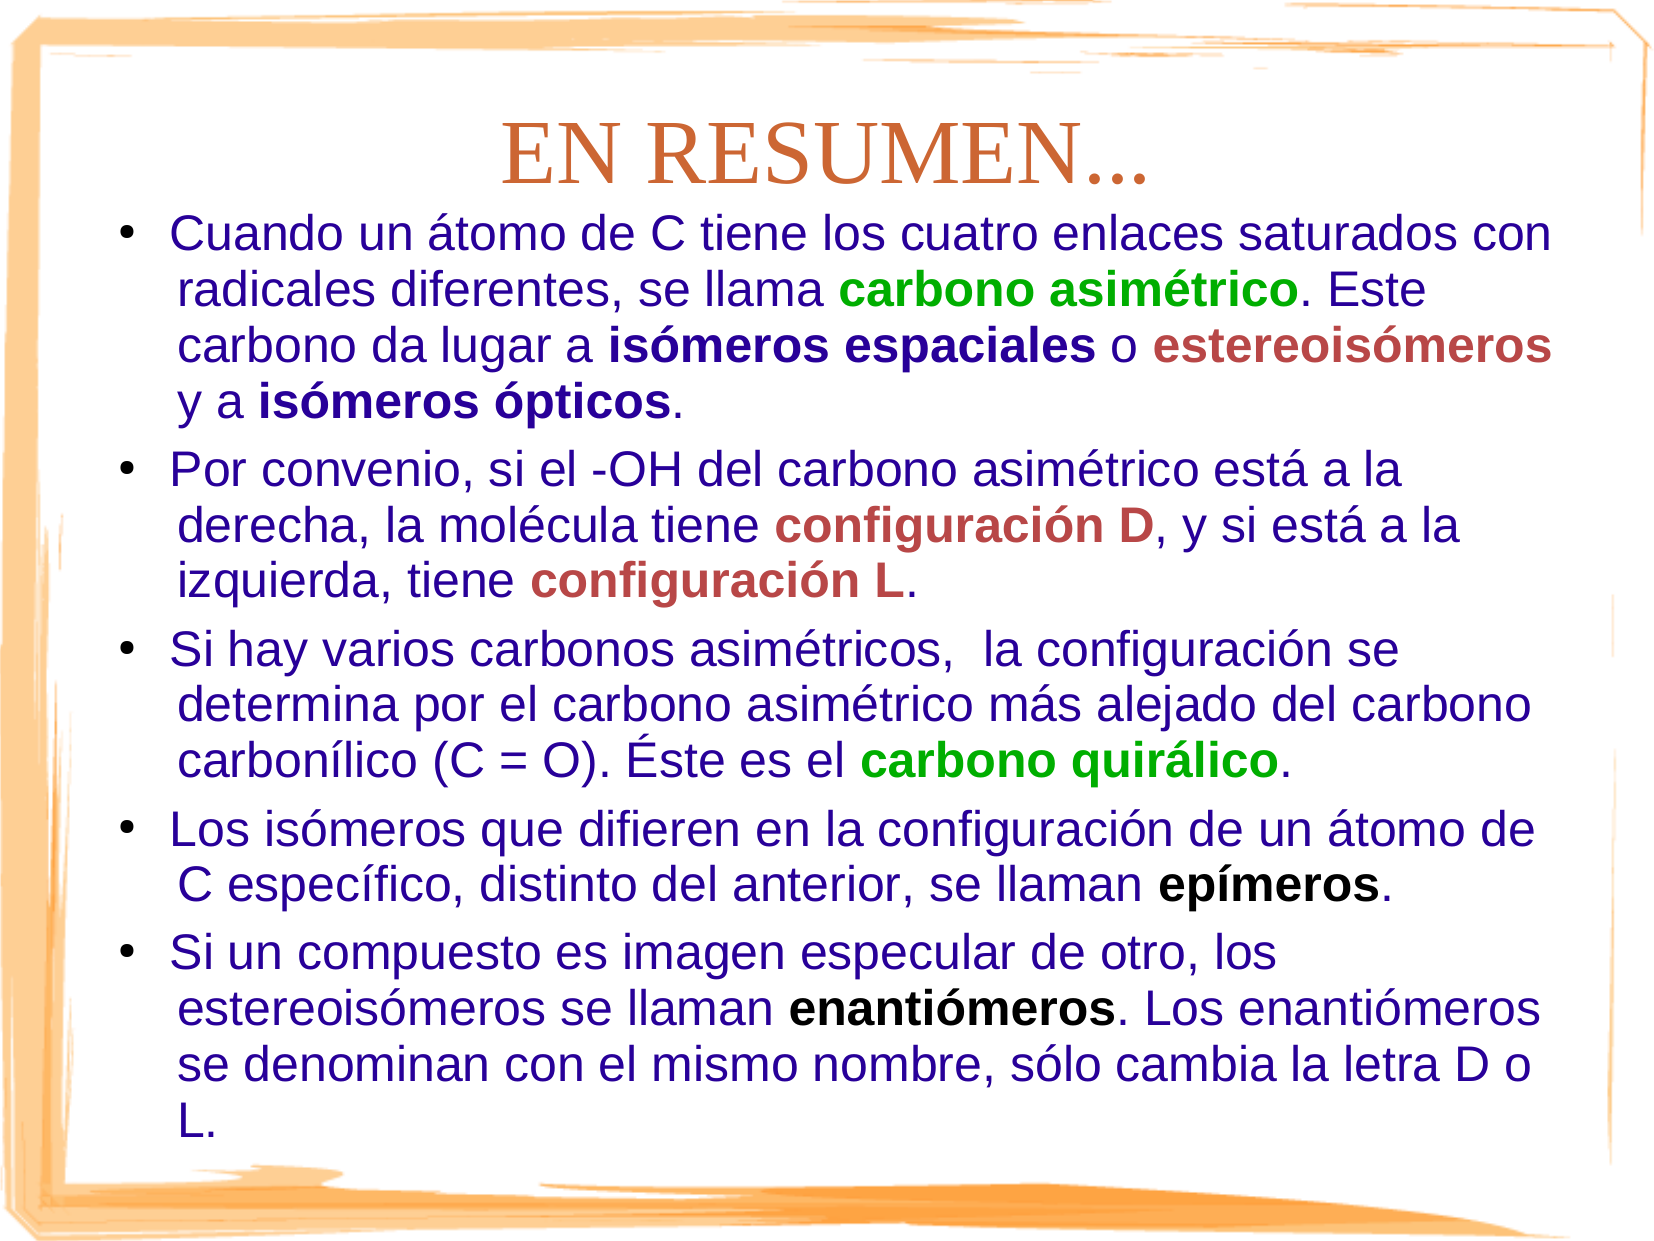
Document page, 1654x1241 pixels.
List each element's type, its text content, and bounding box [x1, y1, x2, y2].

picture [0, 0, 1654, 1241]
title EN RESUMEN... [82, 49, 1571, 257]
subtitle Cuando un átomo de C tiene los cuatro enlaces saturados con radicales diferentes, se llama carbono asimétrico. Este carbono da lugar a isómeros espaciales o estereoisómeros y a isómeros ópticos. Por convenio, si el -OH del carbono asimétrico está a la derecha, la molécula tiene configuración D, y si está a la izquierda, tiene configuración L. Si hay varios carbonos asimétricos, la configuración se determina por el carbono asimétrico más alejado del carbono carbonílico (C = O). Éste es el carbono quirálico. Los isómeros que difieren en la configuración de un átomo de C específico, distinto del anterior, se llaman epímeros. Si un compuesto es imagen especular de otro, los estereoisómeros se llaman enantiómeros. Los enantiómeros se denominan con el mismo nombre, sólo cambia la letra D o L. [118, 199, 1571, 1154]
